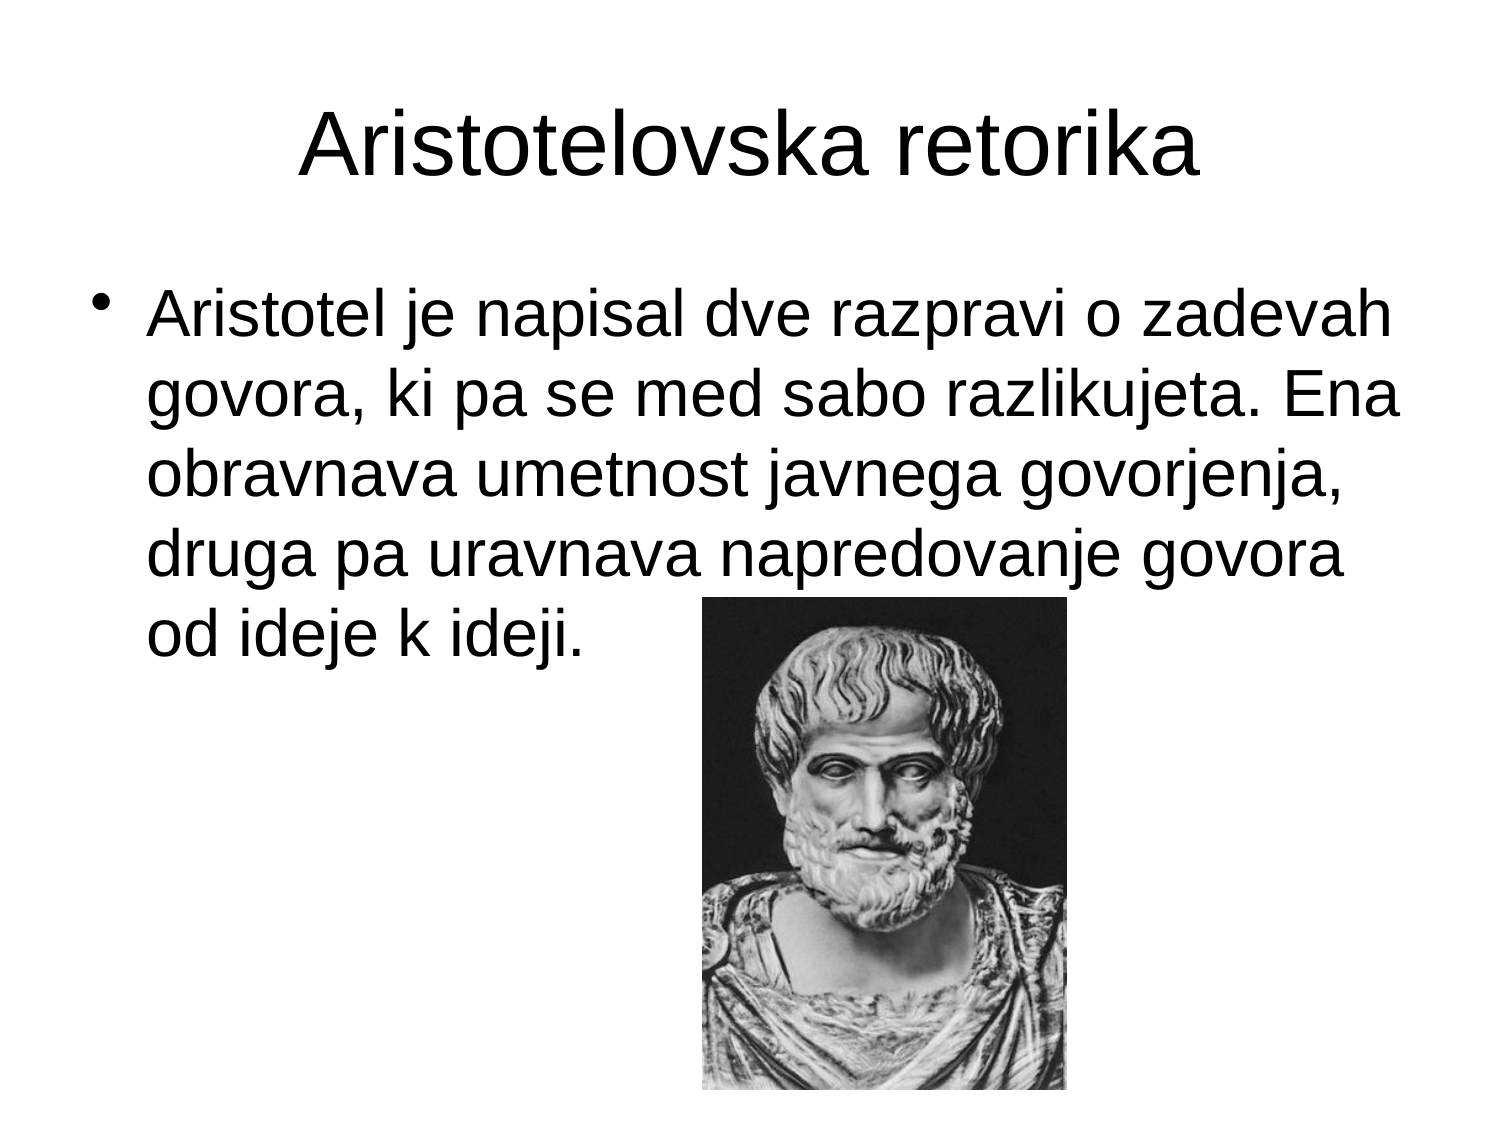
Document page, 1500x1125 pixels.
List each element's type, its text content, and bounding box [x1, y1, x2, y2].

title Aristotelovska retorika [75, 45, 1425, 233]
picture [702, 597, 1067, 1090]
list Aristotel je napisal dve razpravi o zadevah govora, ki pa se med sabo razlikujeta. Ena obravnava umetnost javnega govorjenja, druga pa uravnava napredovanje govora od ideje k ideji. [75, 262, 1425, 1005]
